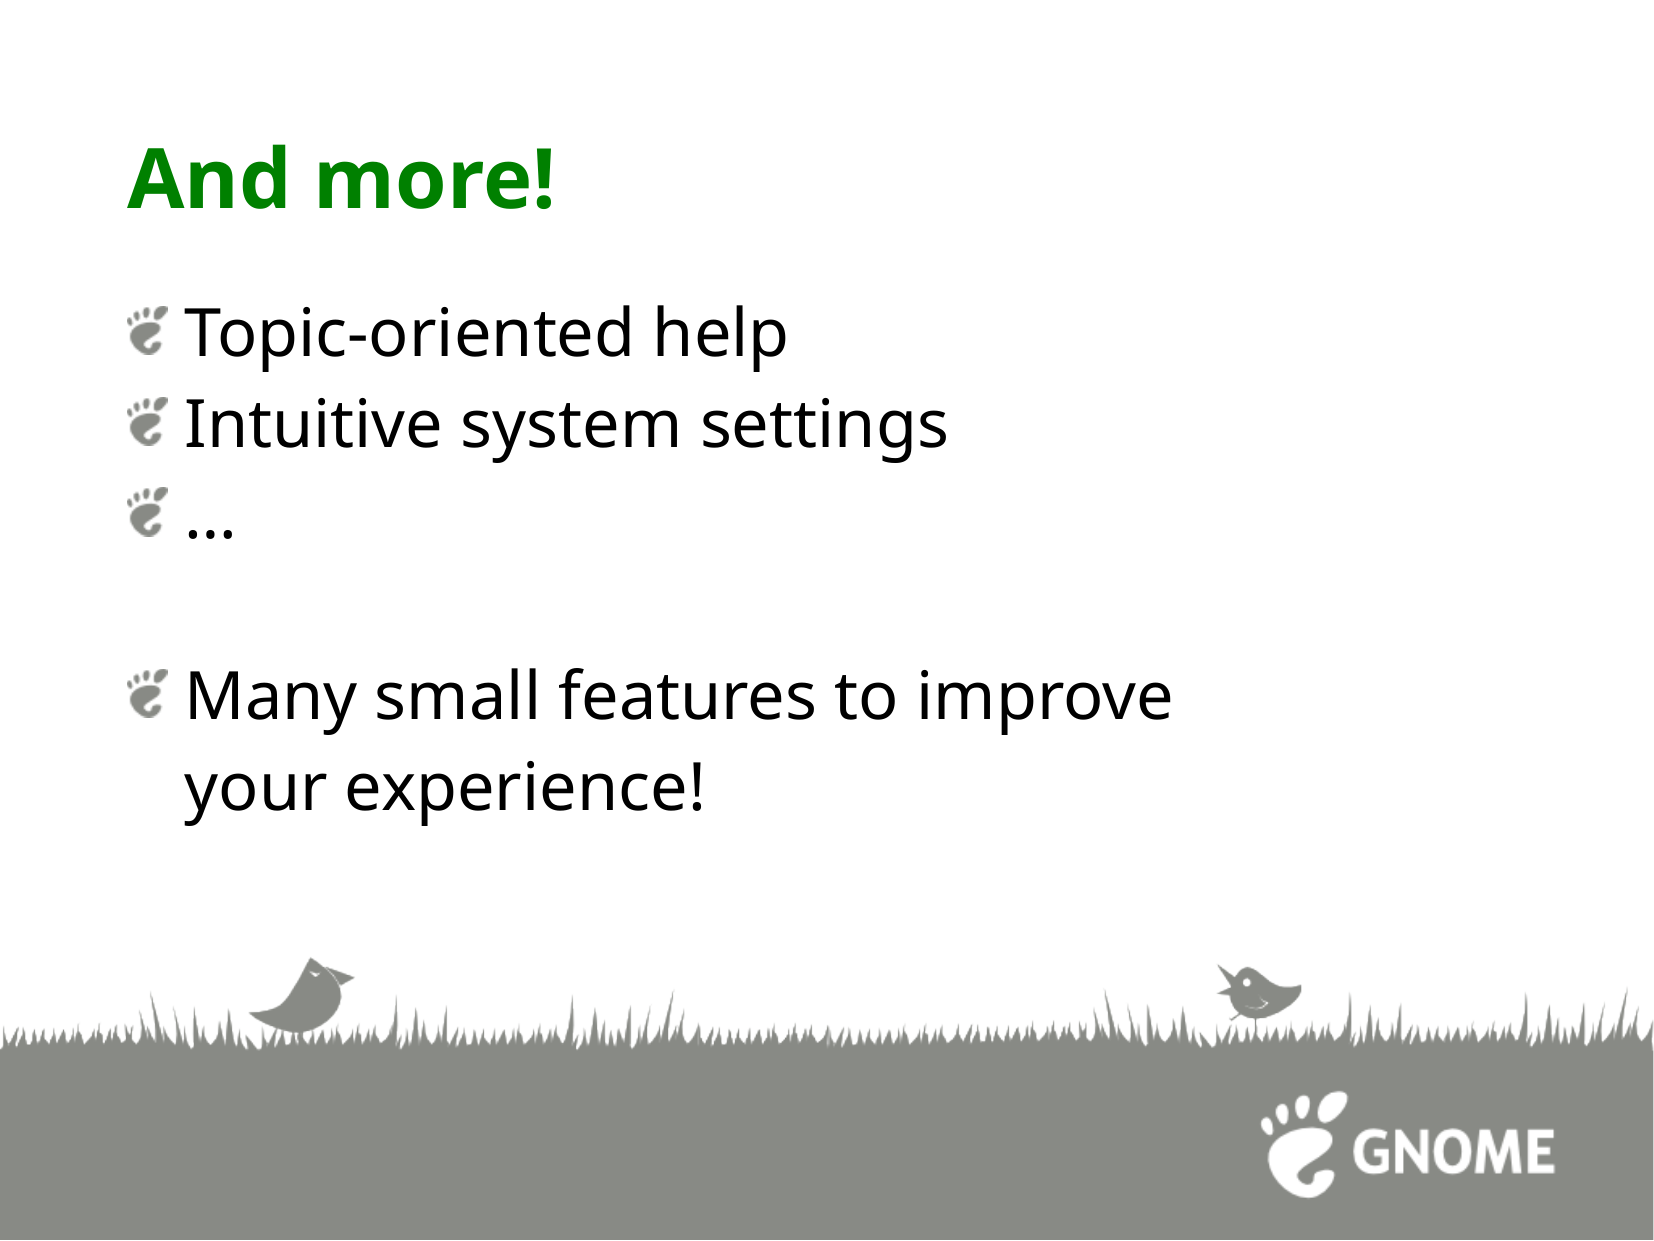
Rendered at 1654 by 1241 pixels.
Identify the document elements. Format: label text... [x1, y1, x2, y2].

picture [0, 0, 1654, 1241]
text_box And more! [112, 112, 1276, 226]
text_box Topic-oriented help Intuitive system settings … Many small features to improve your experience! [112, 277, 1276, 760]
